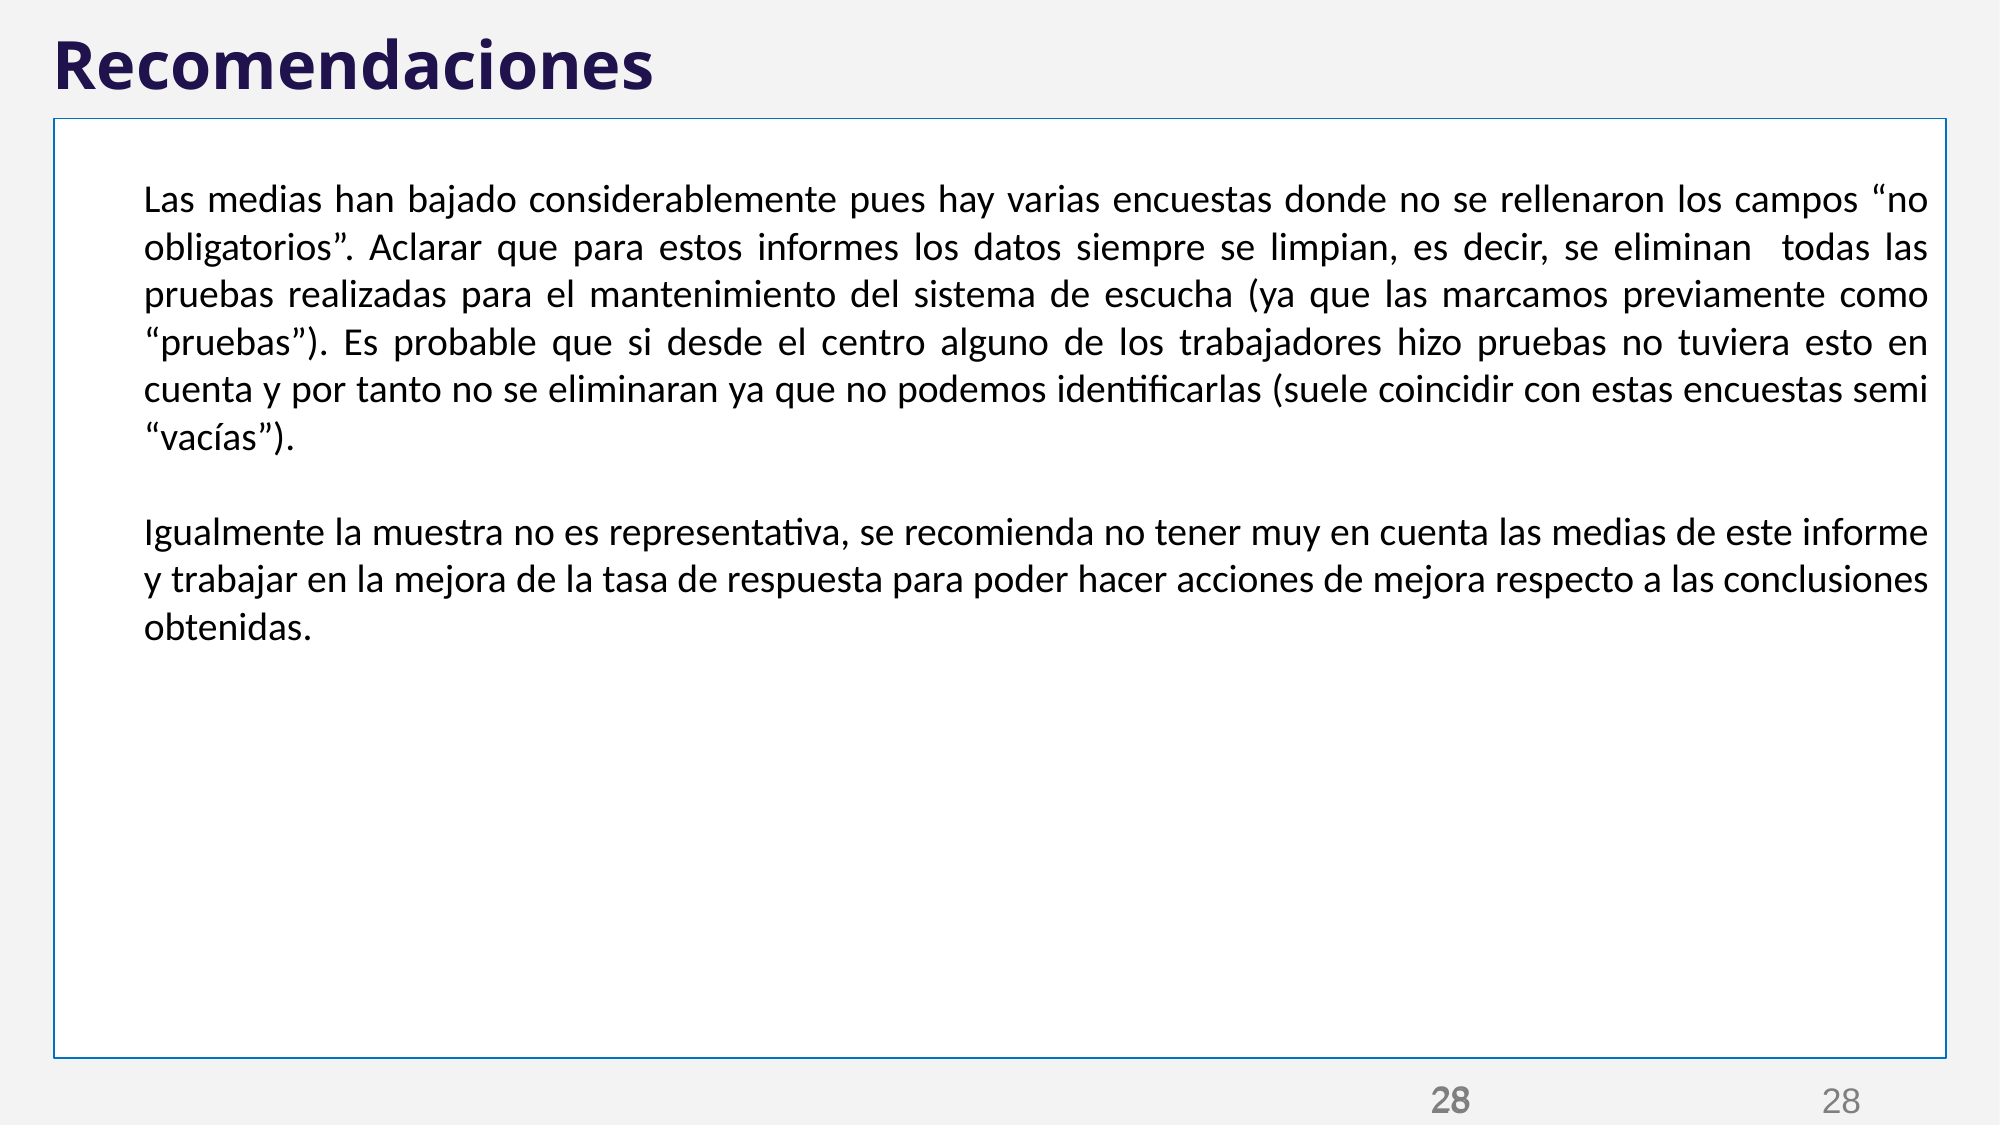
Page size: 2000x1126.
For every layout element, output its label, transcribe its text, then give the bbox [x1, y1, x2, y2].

text_box <number> [1412, 1069, 1880, 1126]
text_box Las medias han bajado considerablemente pues hay varias encuestas donde no se rellenaron los campos “no obligatorios”. Aclarar que para estos informes los datos siempre se limpian, es decir, se eliminan todas las pruebas realizadas para el mantenimiento del sistema de escucha (ya que las marcamos previamente como “pruebas”). Es probable que si desde el centro alguno de los trabajadores hizo pruebas no tuviera esto en cuenta y por tanto no se eliminaran ya que no podemos identificarlas (suele coincidir con estas encuestas semi “vacías”). Igualmente la muestra no es representativa, se recomienda no tener muy en cuenta las medias de este informe y trabajar en la mejora de la tasa de respuesta para poder hacer acciones de mejora respecto a las conclusiones obtenidas. [53, 118, 1947, 1058]
text_box Recomendaciones [52, 0, 1945, 126]
